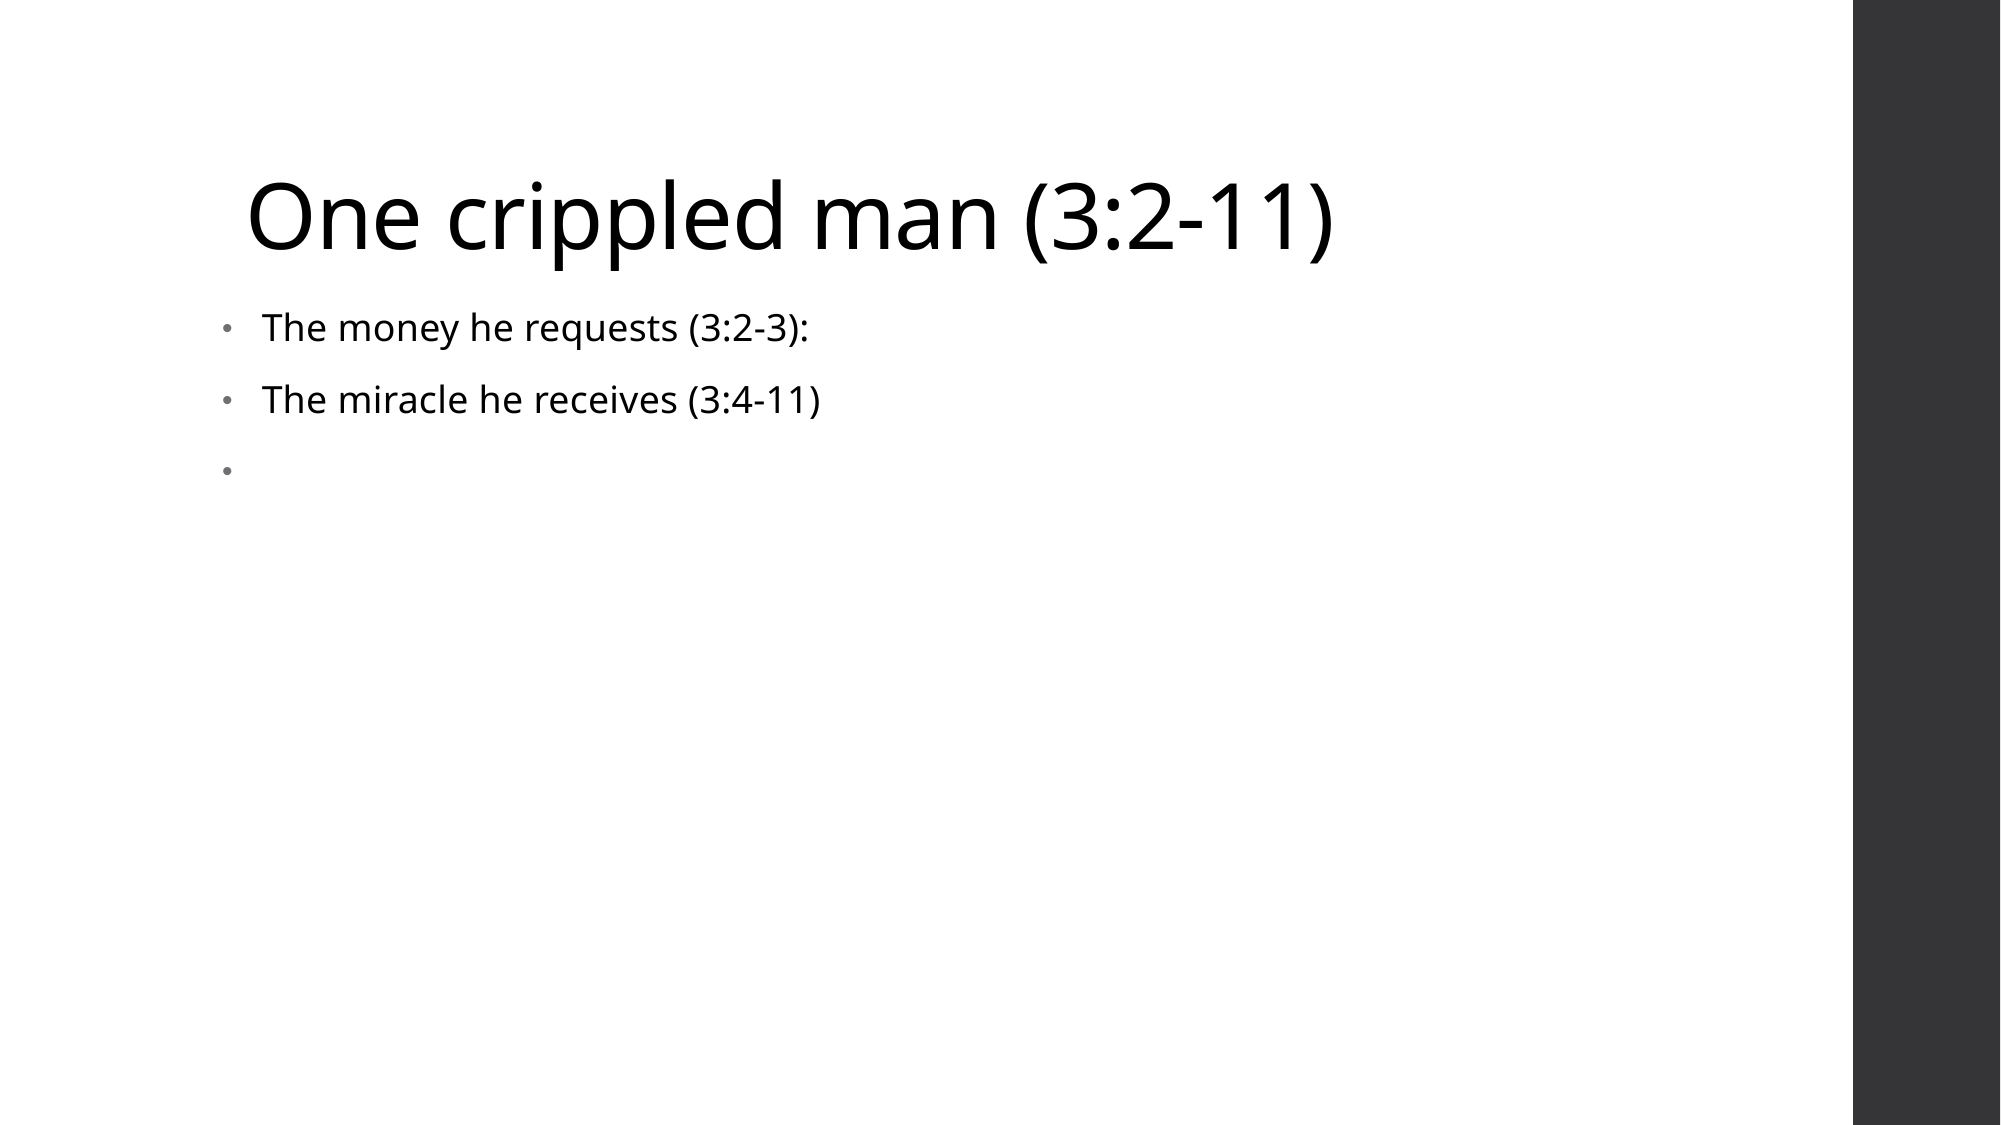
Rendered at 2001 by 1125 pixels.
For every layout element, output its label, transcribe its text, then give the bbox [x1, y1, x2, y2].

list The money he requests (3:2-3): The miracle he receives (3:4-11) [206, 299, 1617, 1014]
title One crippled man (3:2-11) [206, 60, 1797, 278]
